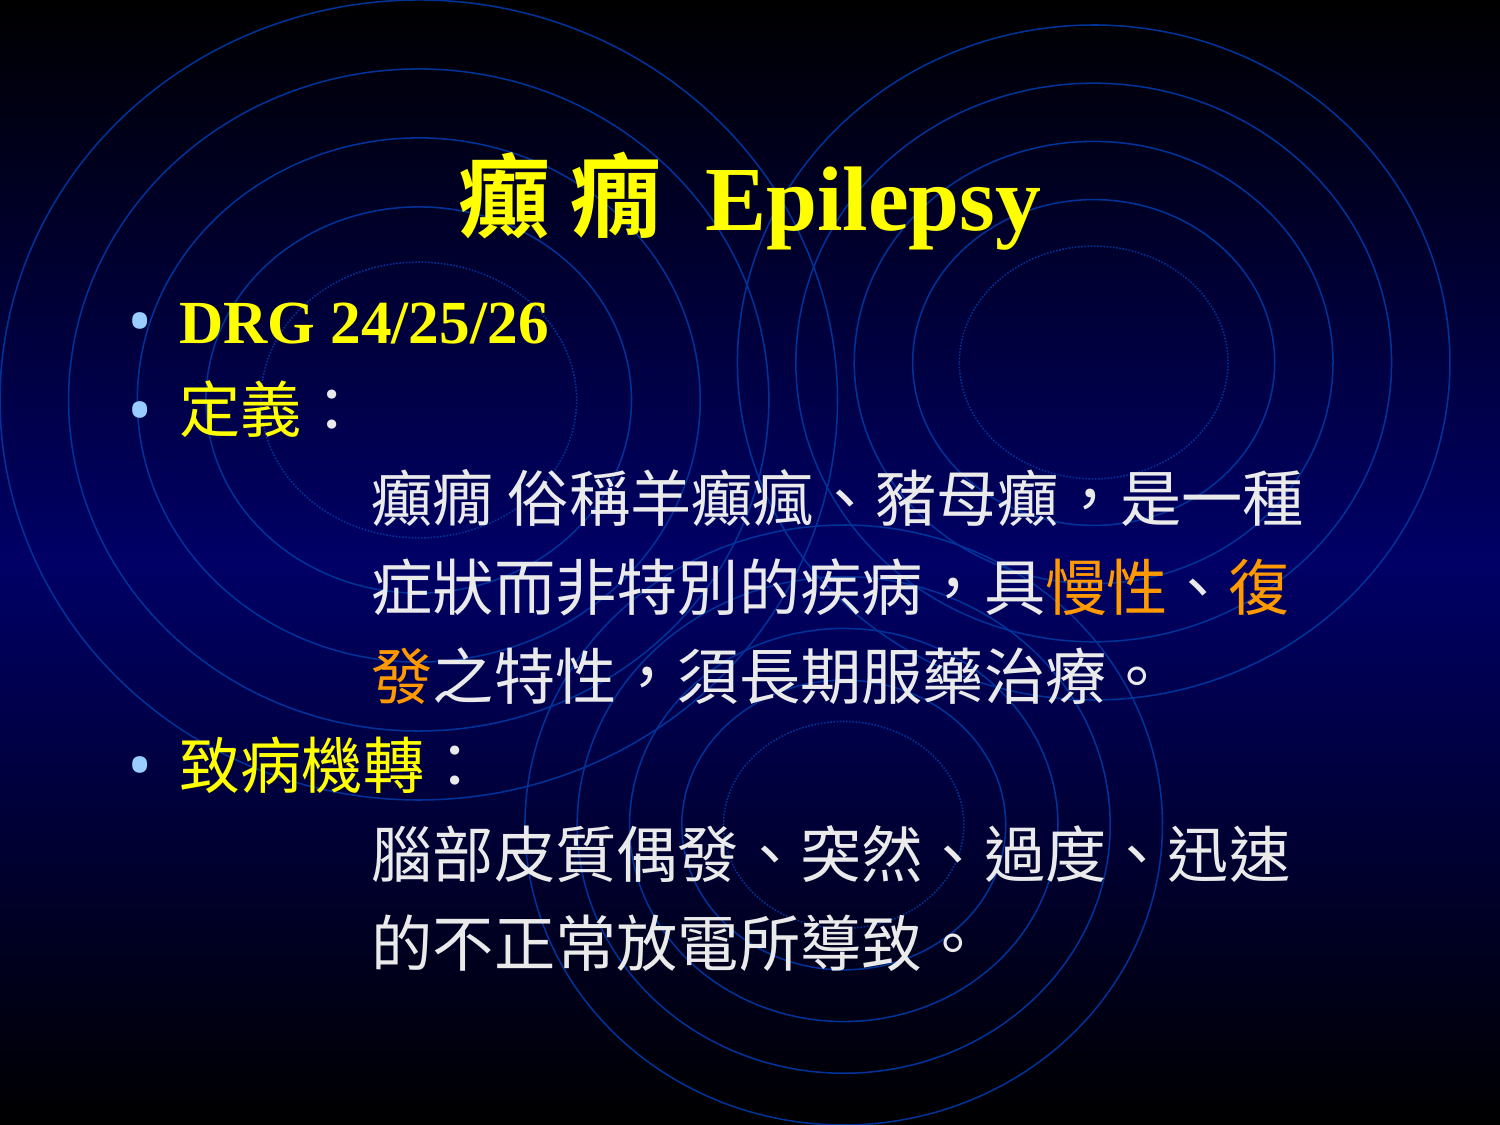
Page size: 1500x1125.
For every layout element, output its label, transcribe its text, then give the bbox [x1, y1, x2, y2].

list DRG 24/25/26 定義： 癲癇 俗稱羊癲瘋、豬母癲，是一種 症狀而非特別的疾病，具慢性、復 發之特性，須長期服藥治療。 致病機轉： 腦部皮質偶發、突然、過度、迅速 的不正常放電所導致。 [112, 275, 1388, 1001]
title 癲 癇 Epilepsy [112, 99, 1388, 275]
